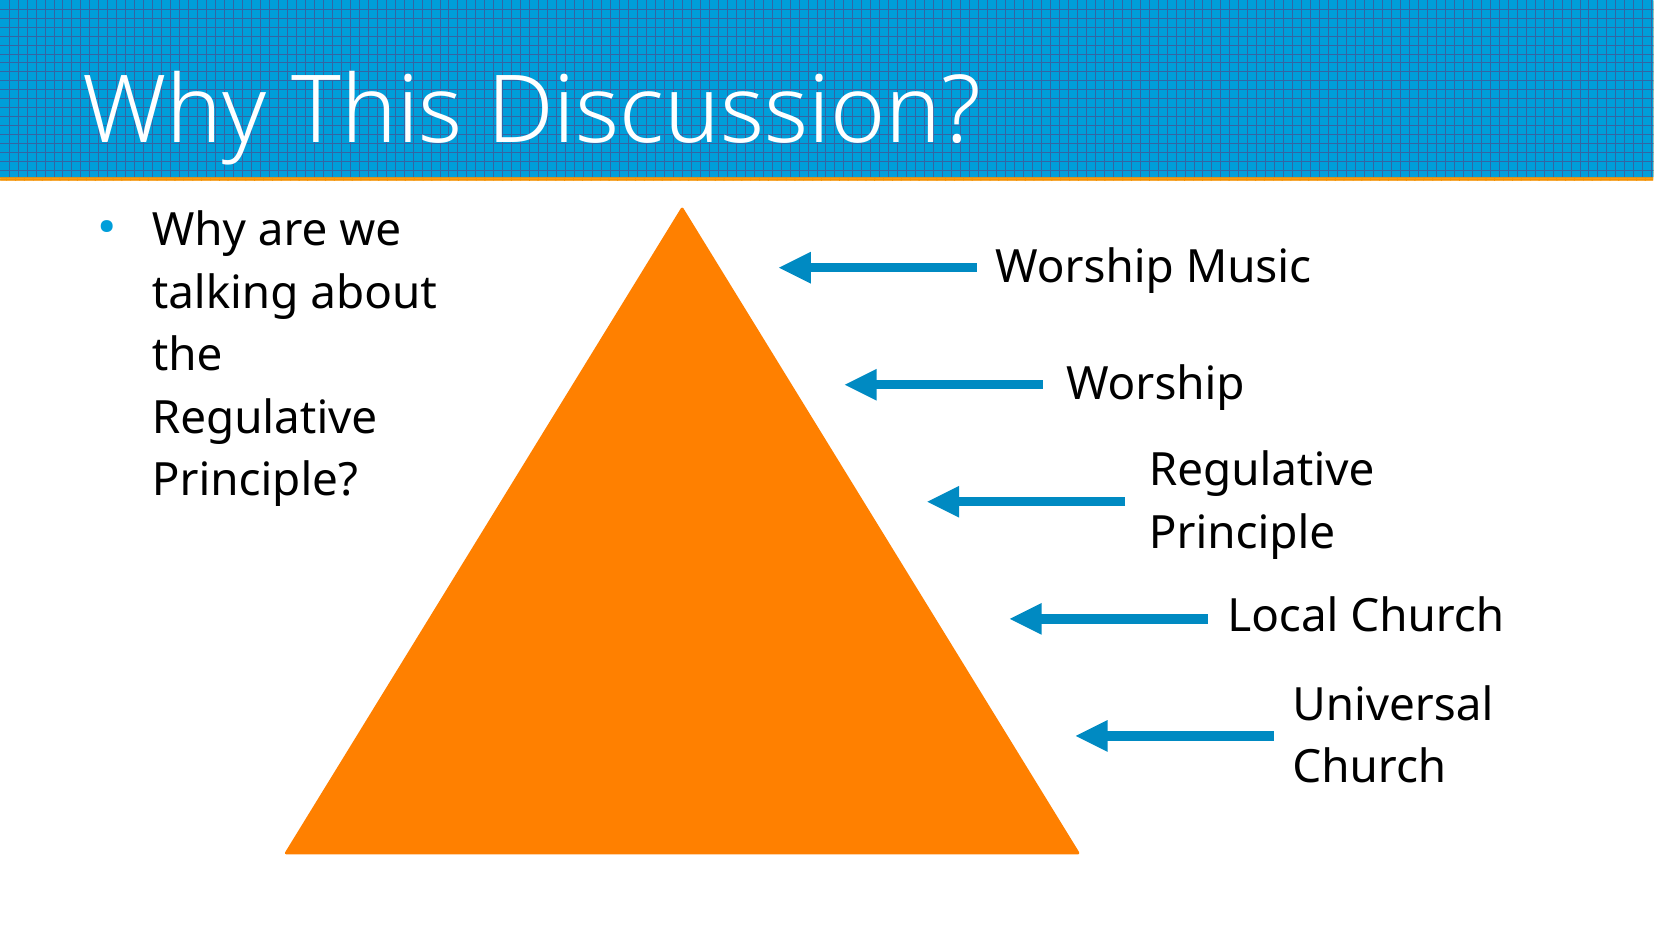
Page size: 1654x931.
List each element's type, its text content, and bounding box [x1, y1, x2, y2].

text_box Regulative Principle [1143, 477, 1570, 522]
text_box Worship Music [989, 243, 1324, 288]
title Why This Discussion? [82, 14, 1571, 171]
text_box Local Church [1221, 591, 1516, 637]
text_box Why are we talking about the Regulative Principle? [75, 203, 458, 503]
text_box Universal Church [1286, 711, 1654, 756]
text_box Worship [1060, 360, 1463, 405]
text_box [286, 209, 1078, 853]
